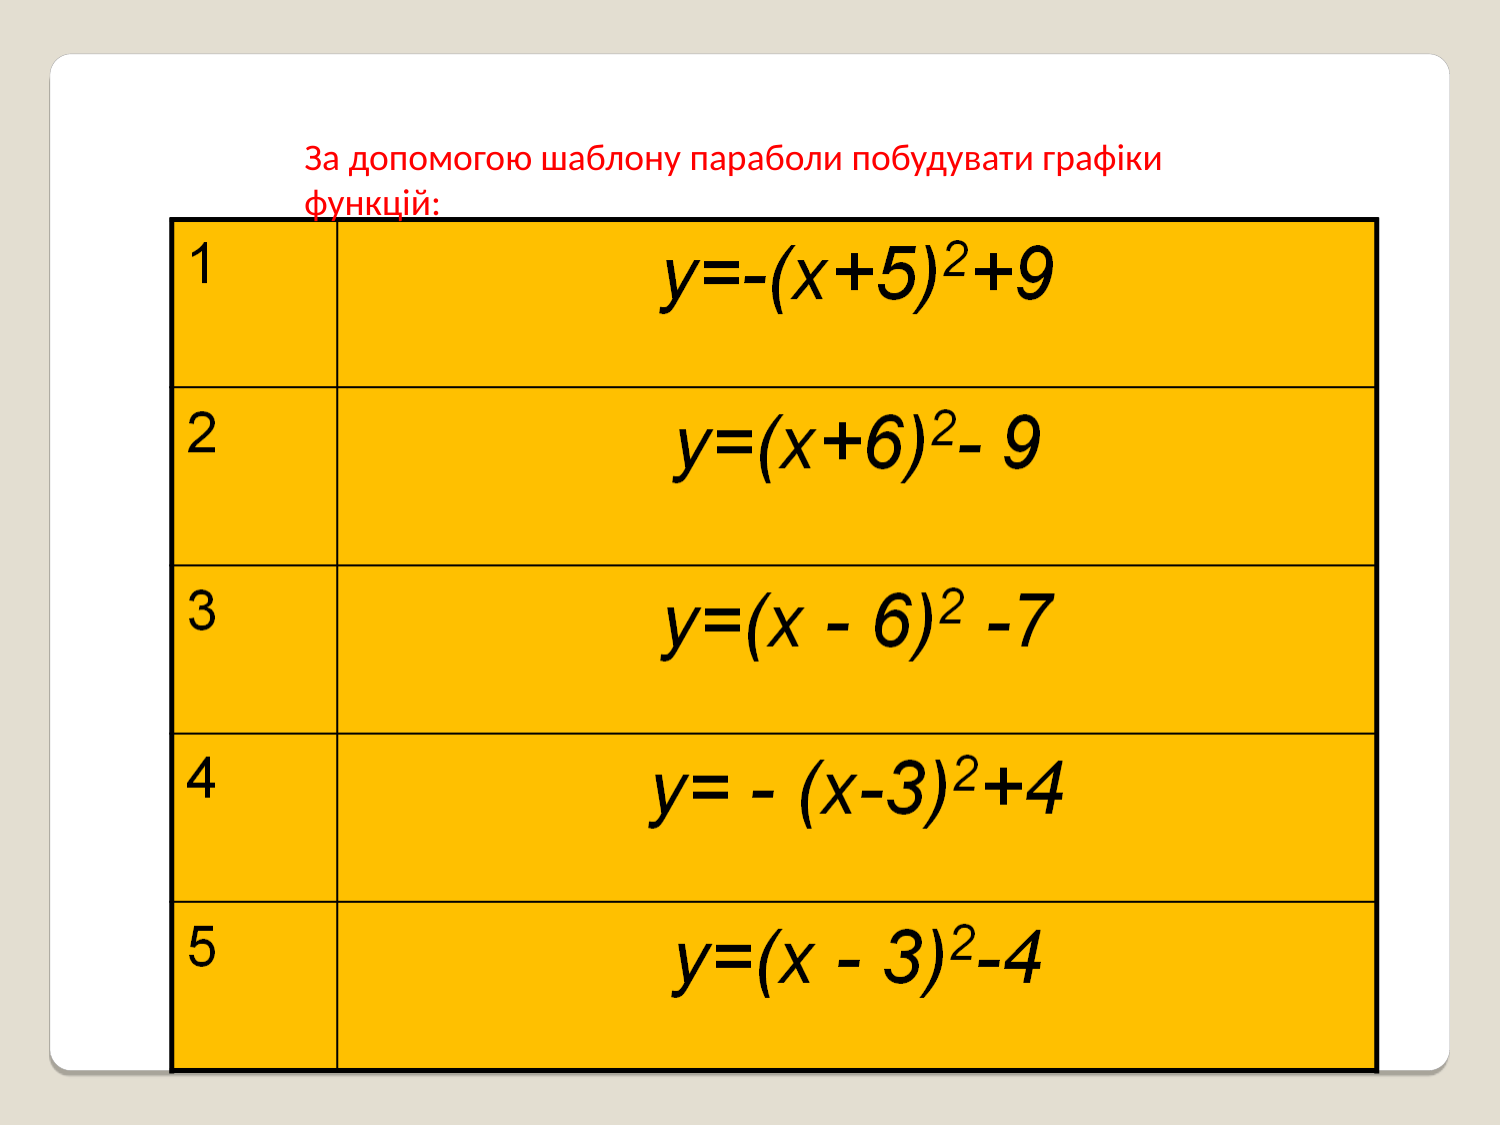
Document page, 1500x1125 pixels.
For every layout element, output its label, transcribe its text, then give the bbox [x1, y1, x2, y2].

picture [150, 203, 1388, 1082]
text_box За допомогою шаблону параболи побудувати графіки функцій: [289, 125, 1317, 232]
